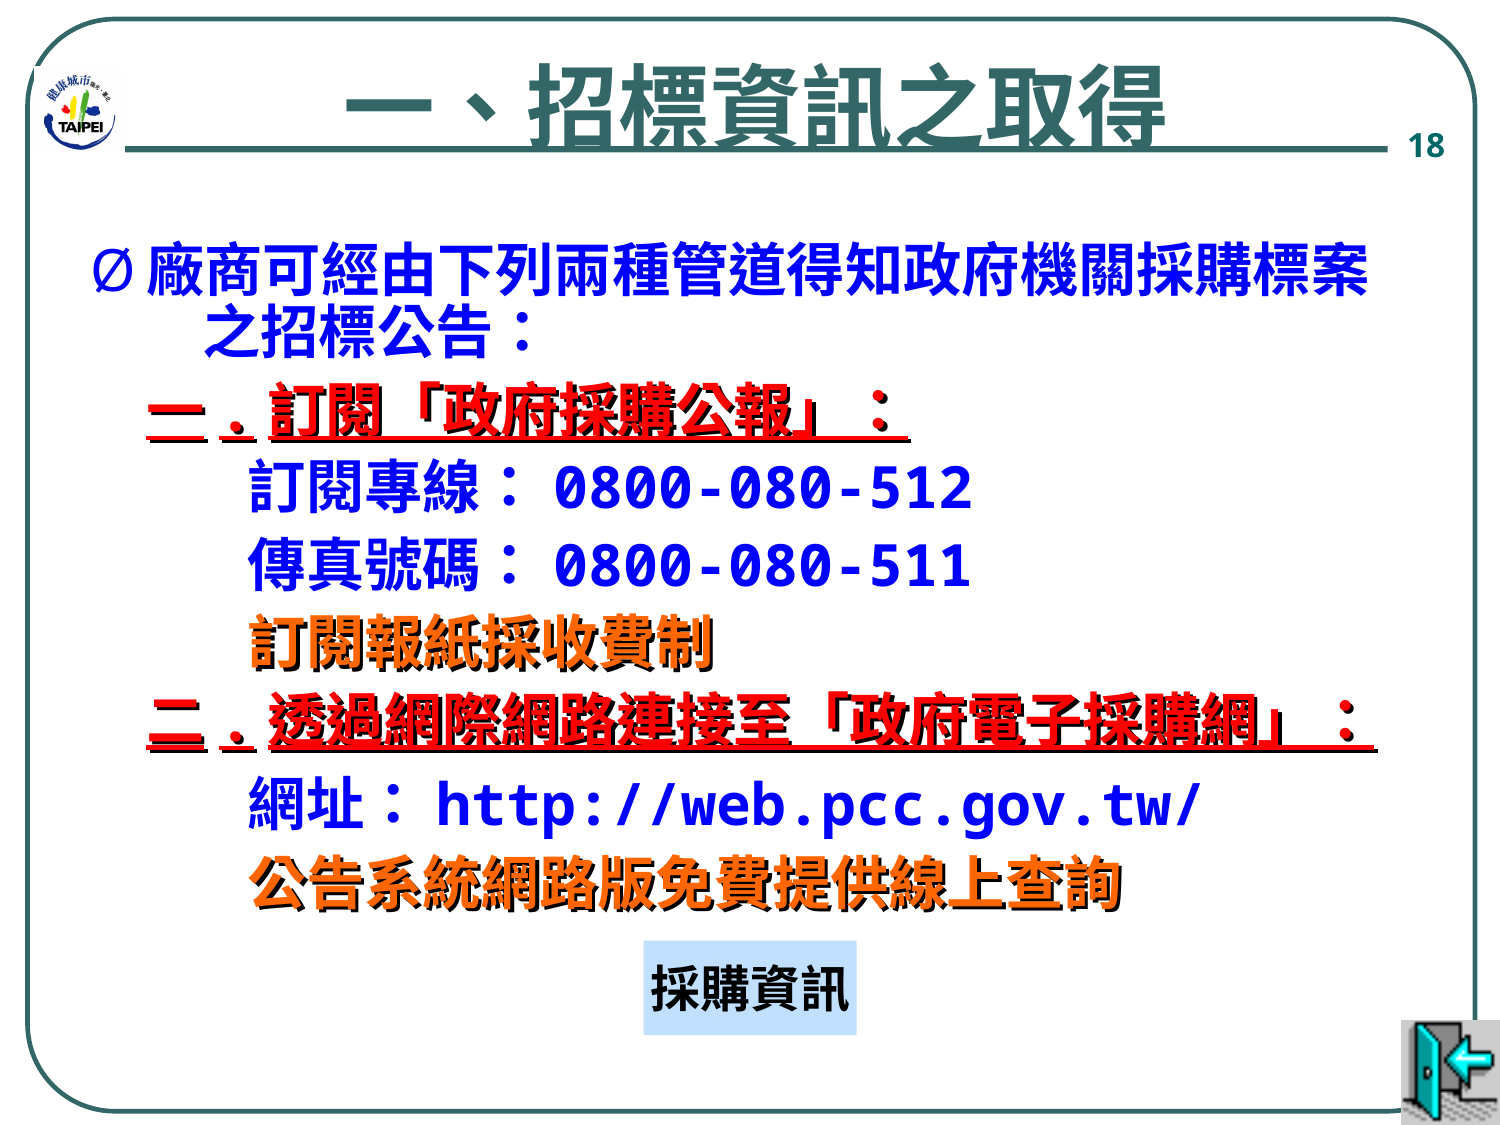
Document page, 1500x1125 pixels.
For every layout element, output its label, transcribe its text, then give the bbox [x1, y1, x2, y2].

title 一、招標資訊之取得 [125, 42, 1388, 148]
picture [1401, 1020, 1500, 1125]
text_box 採購資訊 [643, 940, 857, 1036]
list 廠商可經由下列兩種管道得知政府機關採購標案之招標公告： 一.訂閱「政府採購公報」： 訂閱專線：0800-080-512 傳真號碼：0800-080-511 訂閱報紙採收費制 二.透過網際網路連接至「政府電子採購網」： 網址：http://web.pcc.gov.tw/ 公告系統網路版免費提供線上查詢 [75, 148, 1426, 1005]
